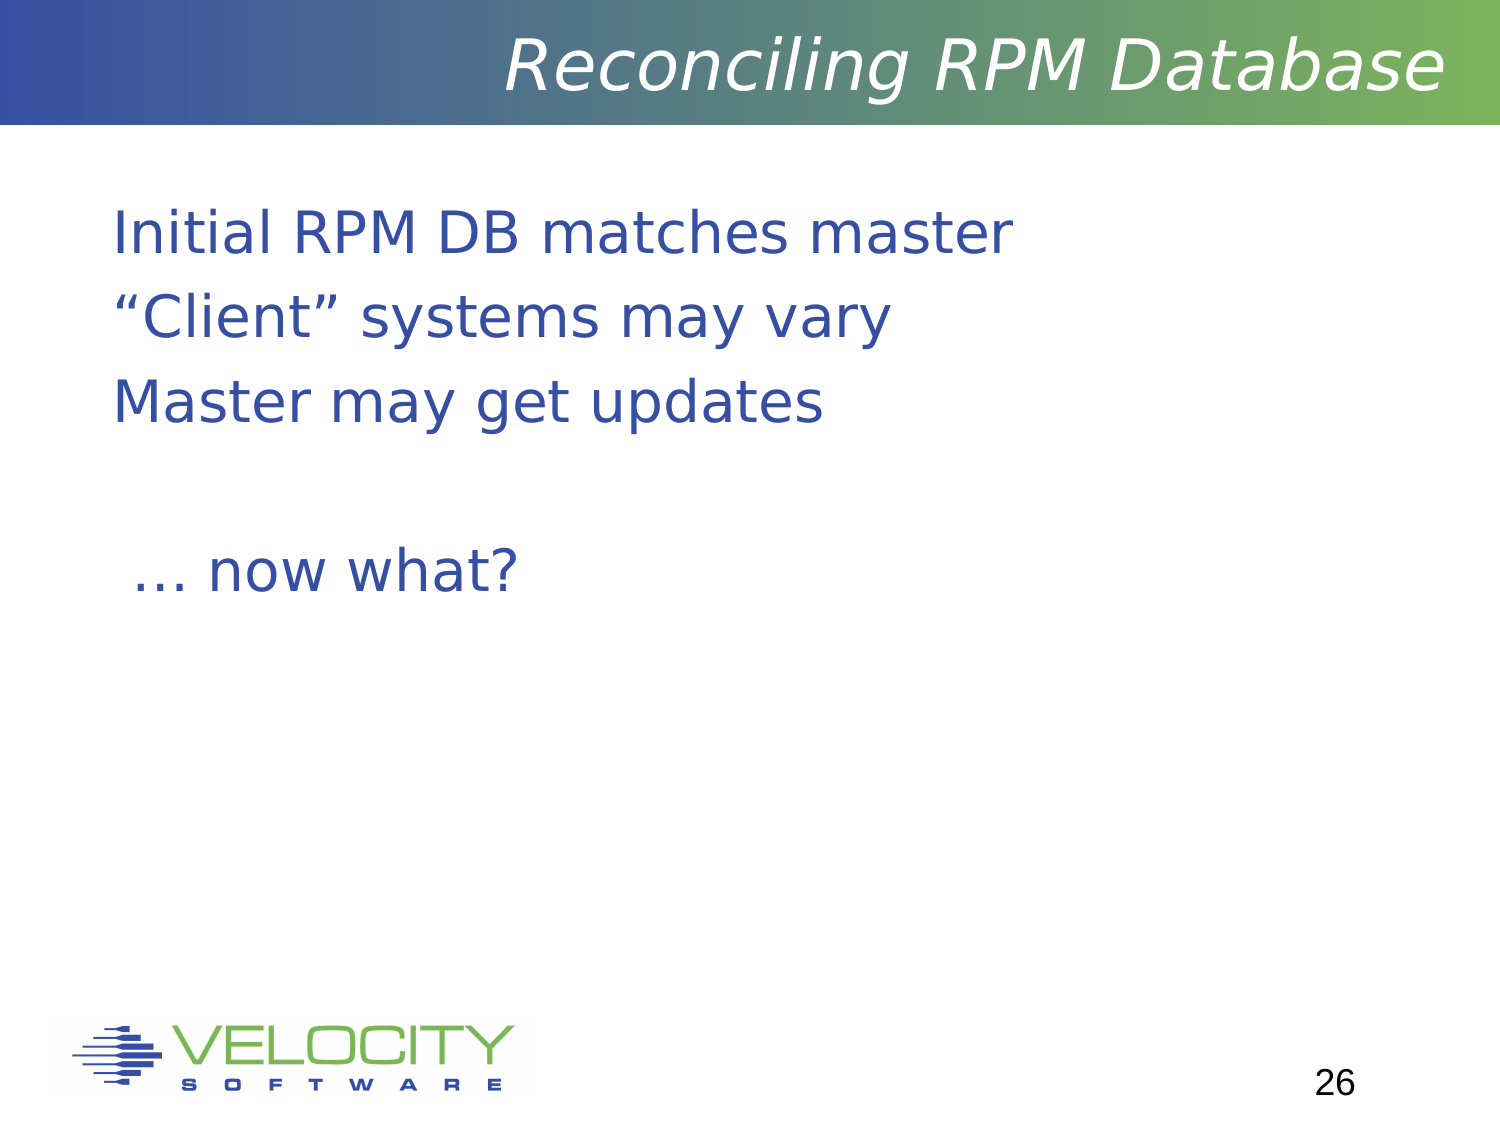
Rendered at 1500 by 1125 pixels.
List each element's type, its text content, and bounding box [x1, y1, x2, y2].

list Initial RPM DB matches master “Client” systems may vary Master may get updates … now what? [70, 187, 1438, 988]
title Reconciling RPM Database [62, 12, 1463, 113]
picture [50, 1021, 538, 1094]
